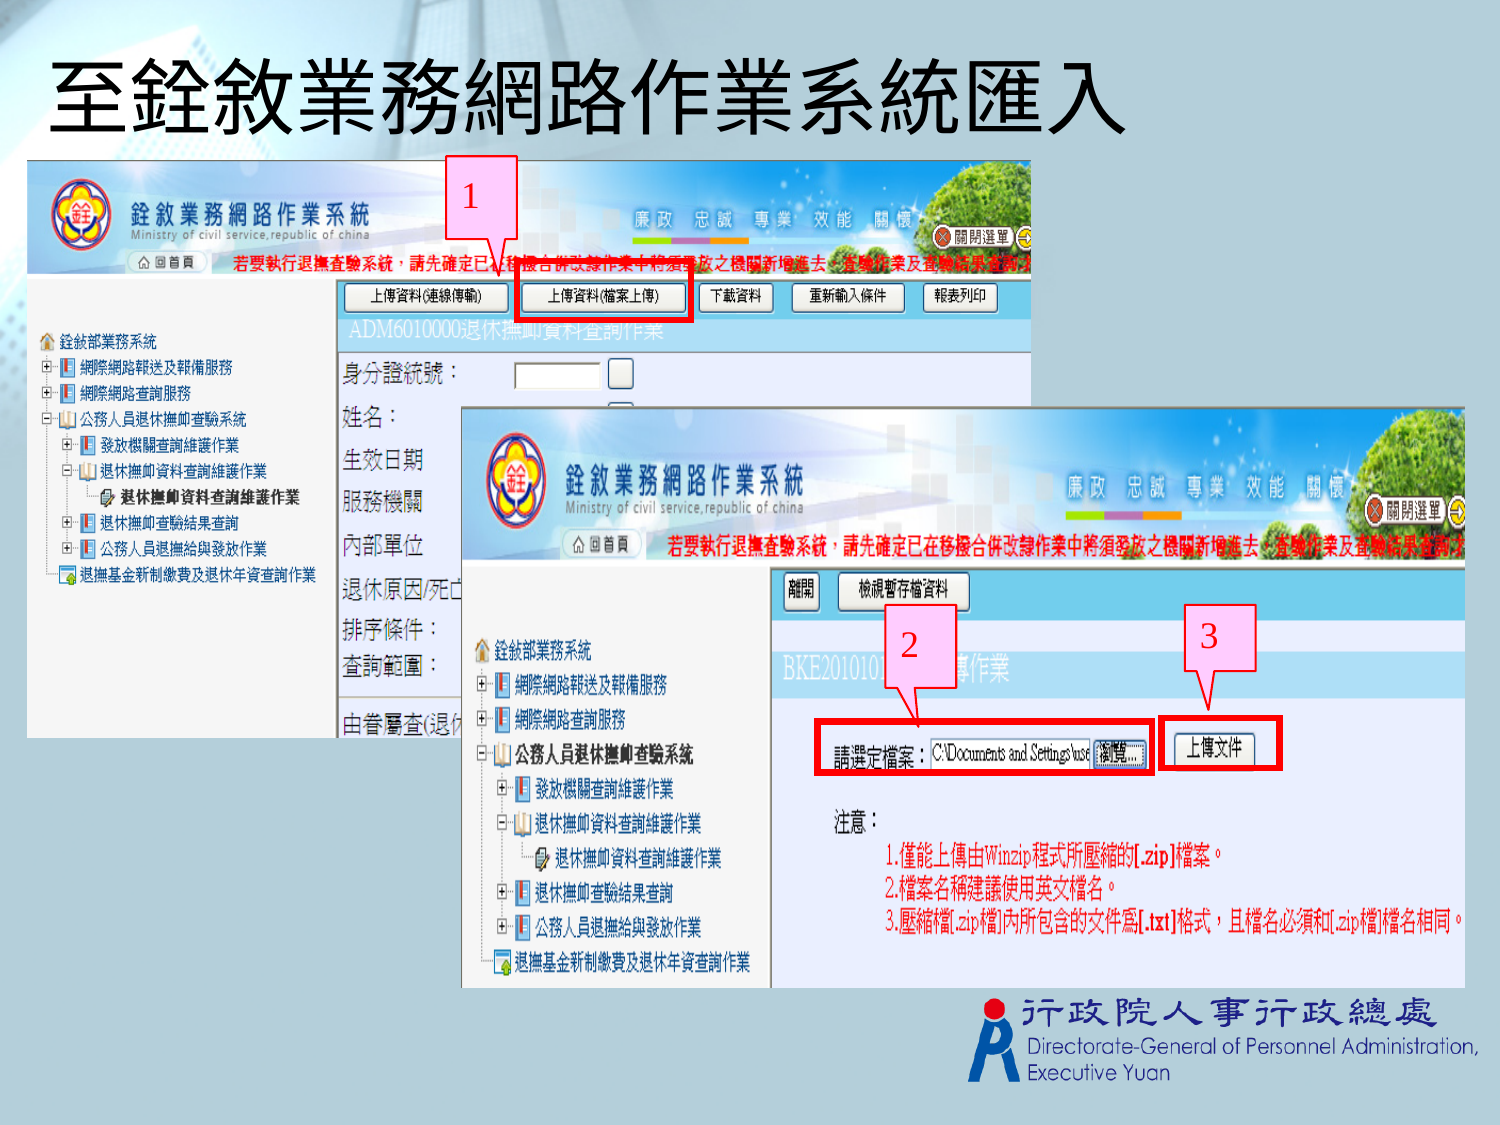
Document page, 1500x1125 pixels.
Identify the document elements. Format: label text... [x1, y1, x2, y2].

picture [27, 160, 1465, 988]
text_box 3 [1184, 604, 1256, 710]
text_box 1 [446, 156, 517, 276]
text_box 2 [885, 604, 957, 718]
title 至銓敘業務網路作業系統匯入 [31, 1, 1378, 190]
